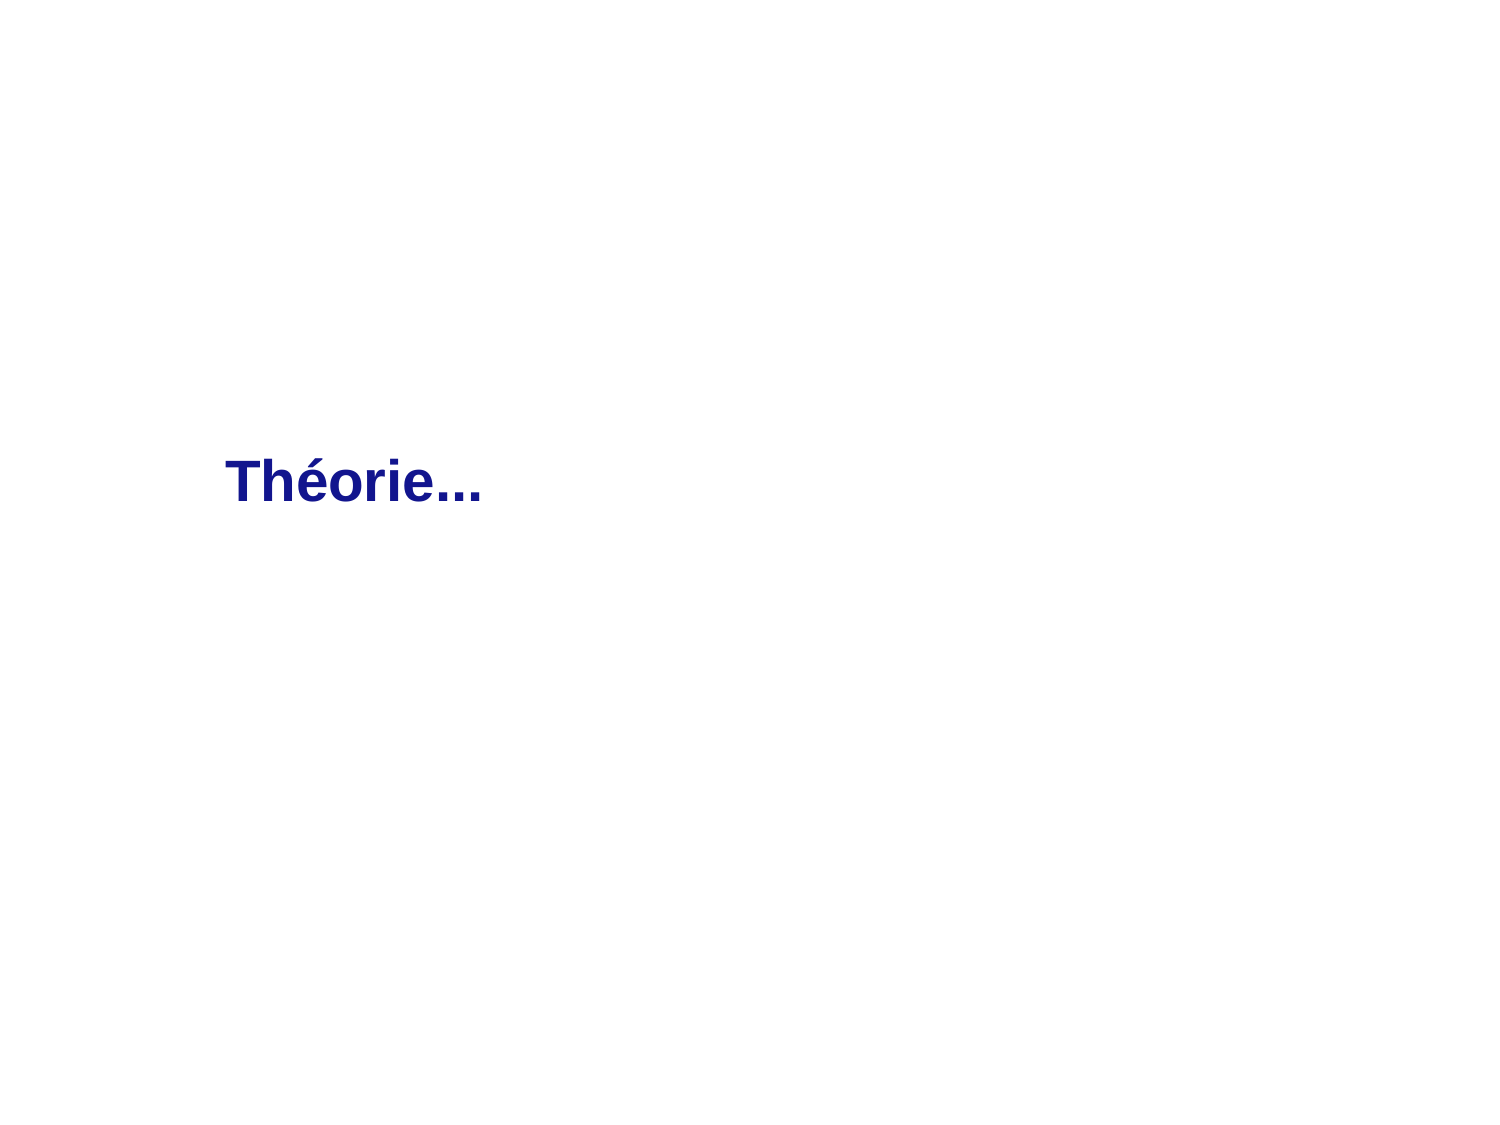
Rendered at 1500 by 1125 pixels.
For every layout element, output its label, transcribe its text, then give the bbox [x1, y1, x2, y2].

title Théorie... [224, 399, 1450, 563]
